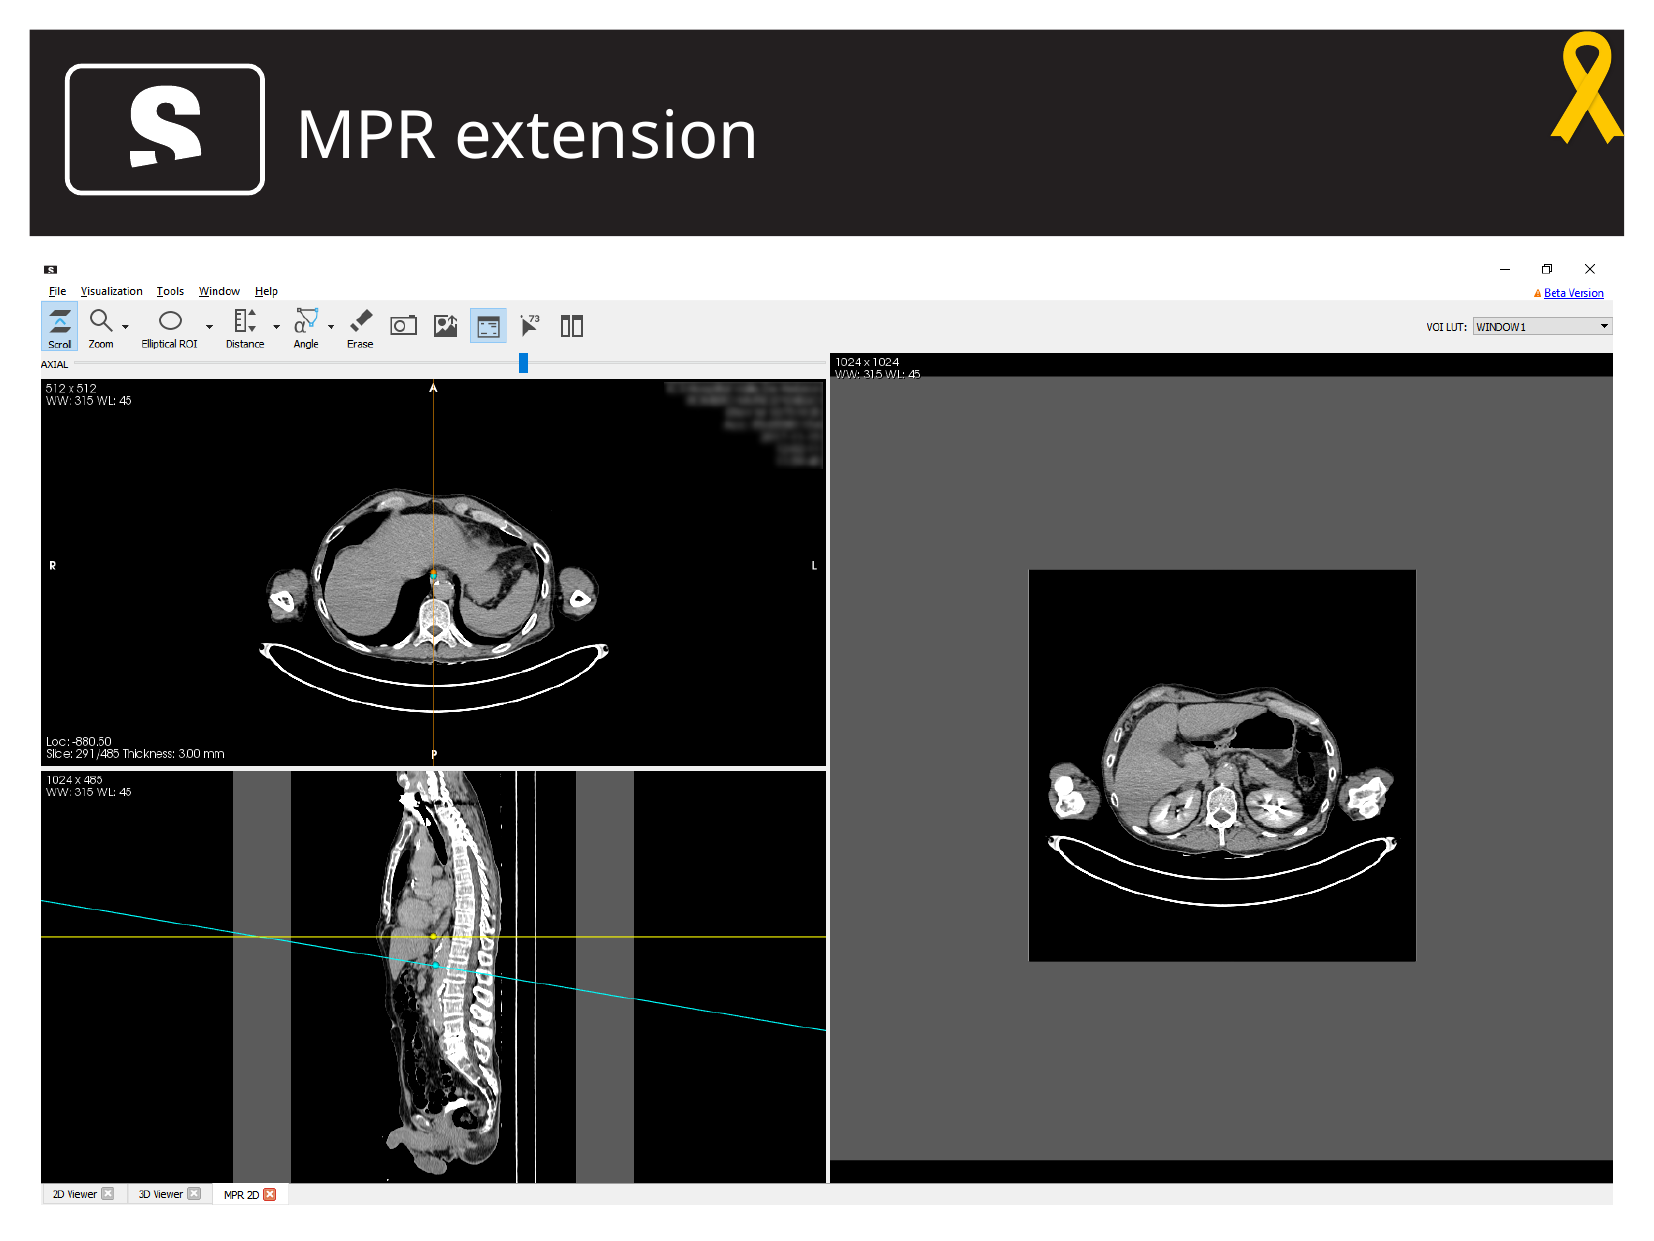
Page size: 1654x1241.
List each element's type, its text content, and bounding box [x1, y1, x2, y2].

picture [41, 259, 1613, 1205]
picture [1547, 29, 1625, 148]
title MPR extension [295, 29, 1524, 237]
